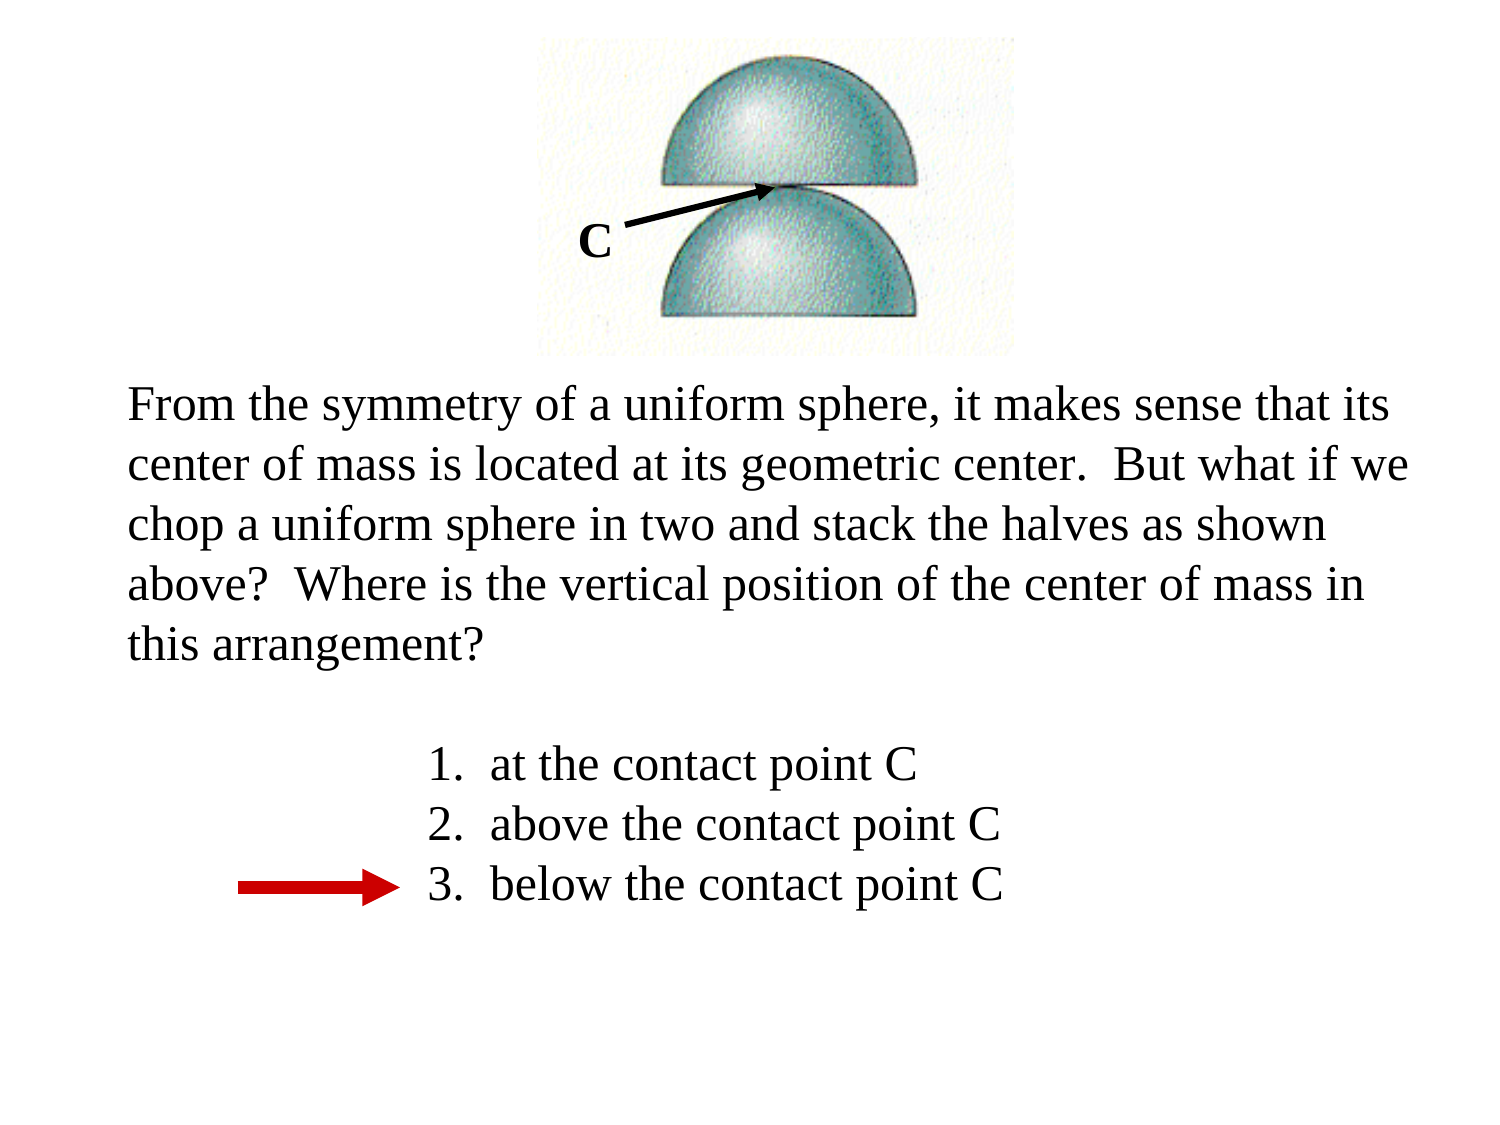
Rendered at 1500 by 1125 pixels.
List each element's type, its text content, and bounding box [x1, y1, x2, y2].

text_box From the symmetry of a uniform sphere, it makes sense that its center of mass is located at its geometric center. But what if we chop a uniform sphere in two and stack the halves as shown above? Where is the vertical position of the center of mass in this arrangement? 1. at the contact point C 2. above the contact point C 3. below the contact point C [112, 362, 1426, 918]
text_box C [562, 199, 629, 276]
picture [537, 37, 1014, 356]
